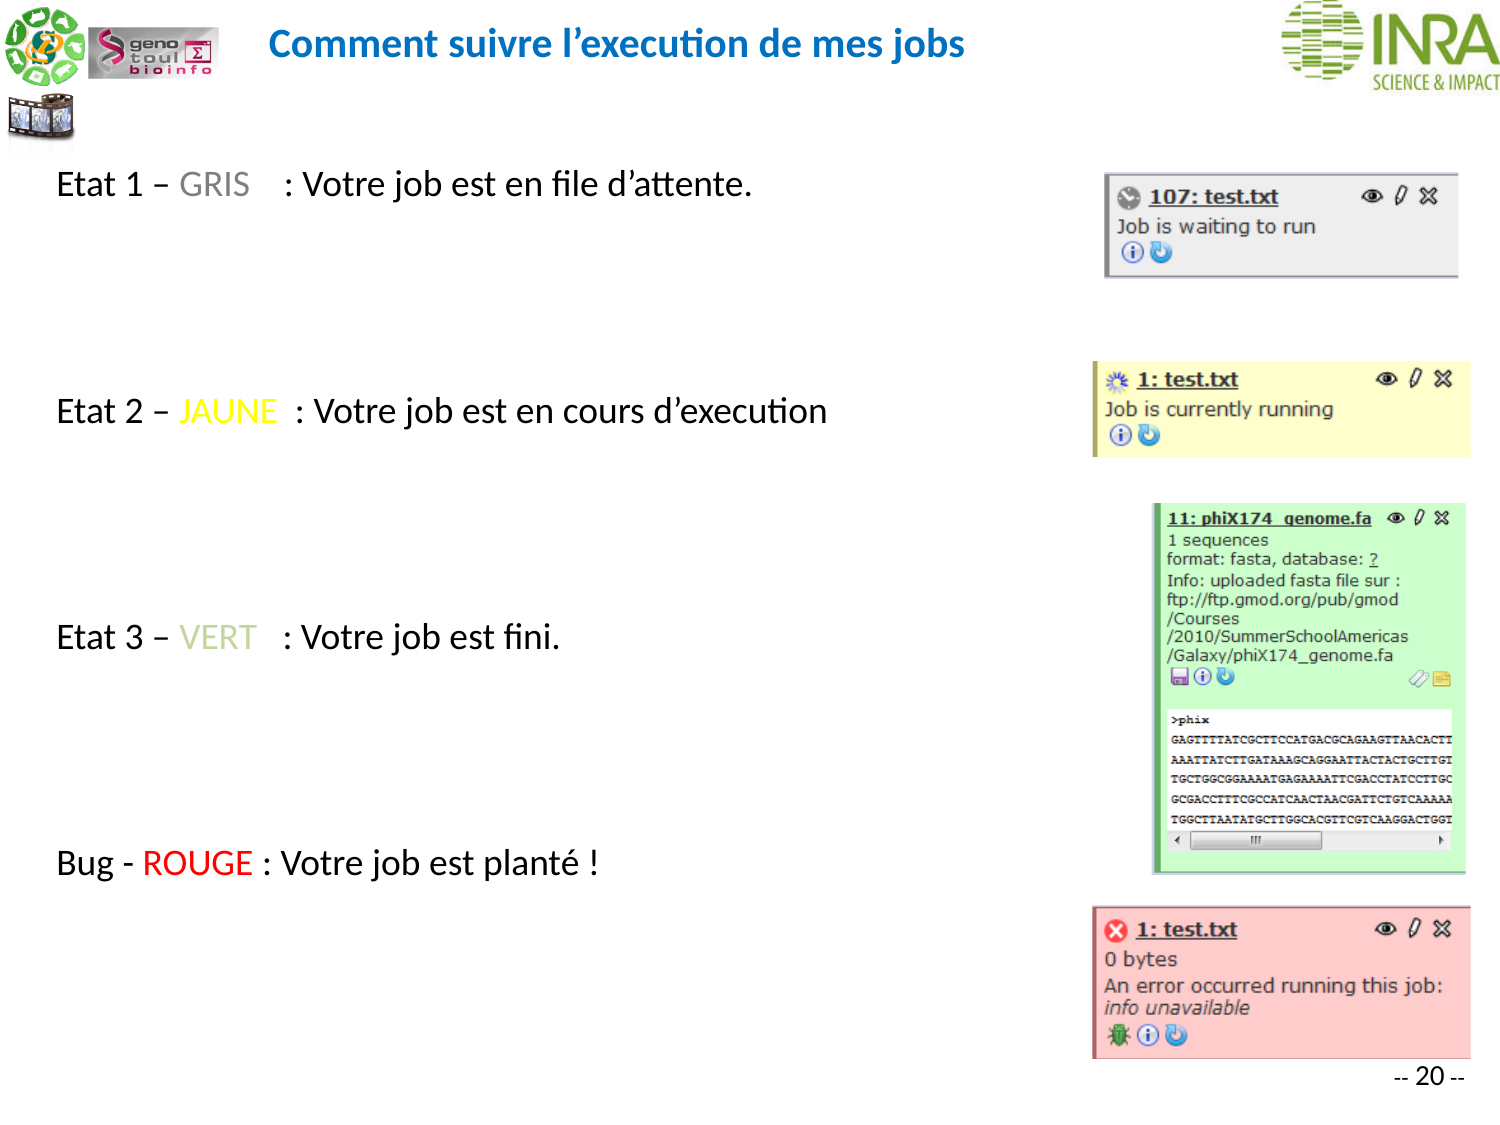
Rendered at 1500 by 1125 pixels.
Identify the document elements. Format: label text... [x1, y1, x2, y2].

text_box Comment suivre l’execution de mes jobs [253, 19, 1270, 86]
picture [1151, 503, 1466, 875]
text_box Etat 1 – GRIS : Votre job est en file d’attente. Etat 2 – JAUNE : Votre job est en cours d’execution Etat 3 – VERT : Votre job est fini. Bug - ROUGE : Votre job est planté ! [41, 160, 1088, 1046]
picture [1281, 0, 1500, 110]
picture [5, 7, 85, 86]
picture [5, 89, 77, 161]
picture [1104, 172, 1459, 279]
picture [1092, 361, 1471, 457]
picture [1092, 905, 1471, 1059]
picture [88, 27, 219, 79]
